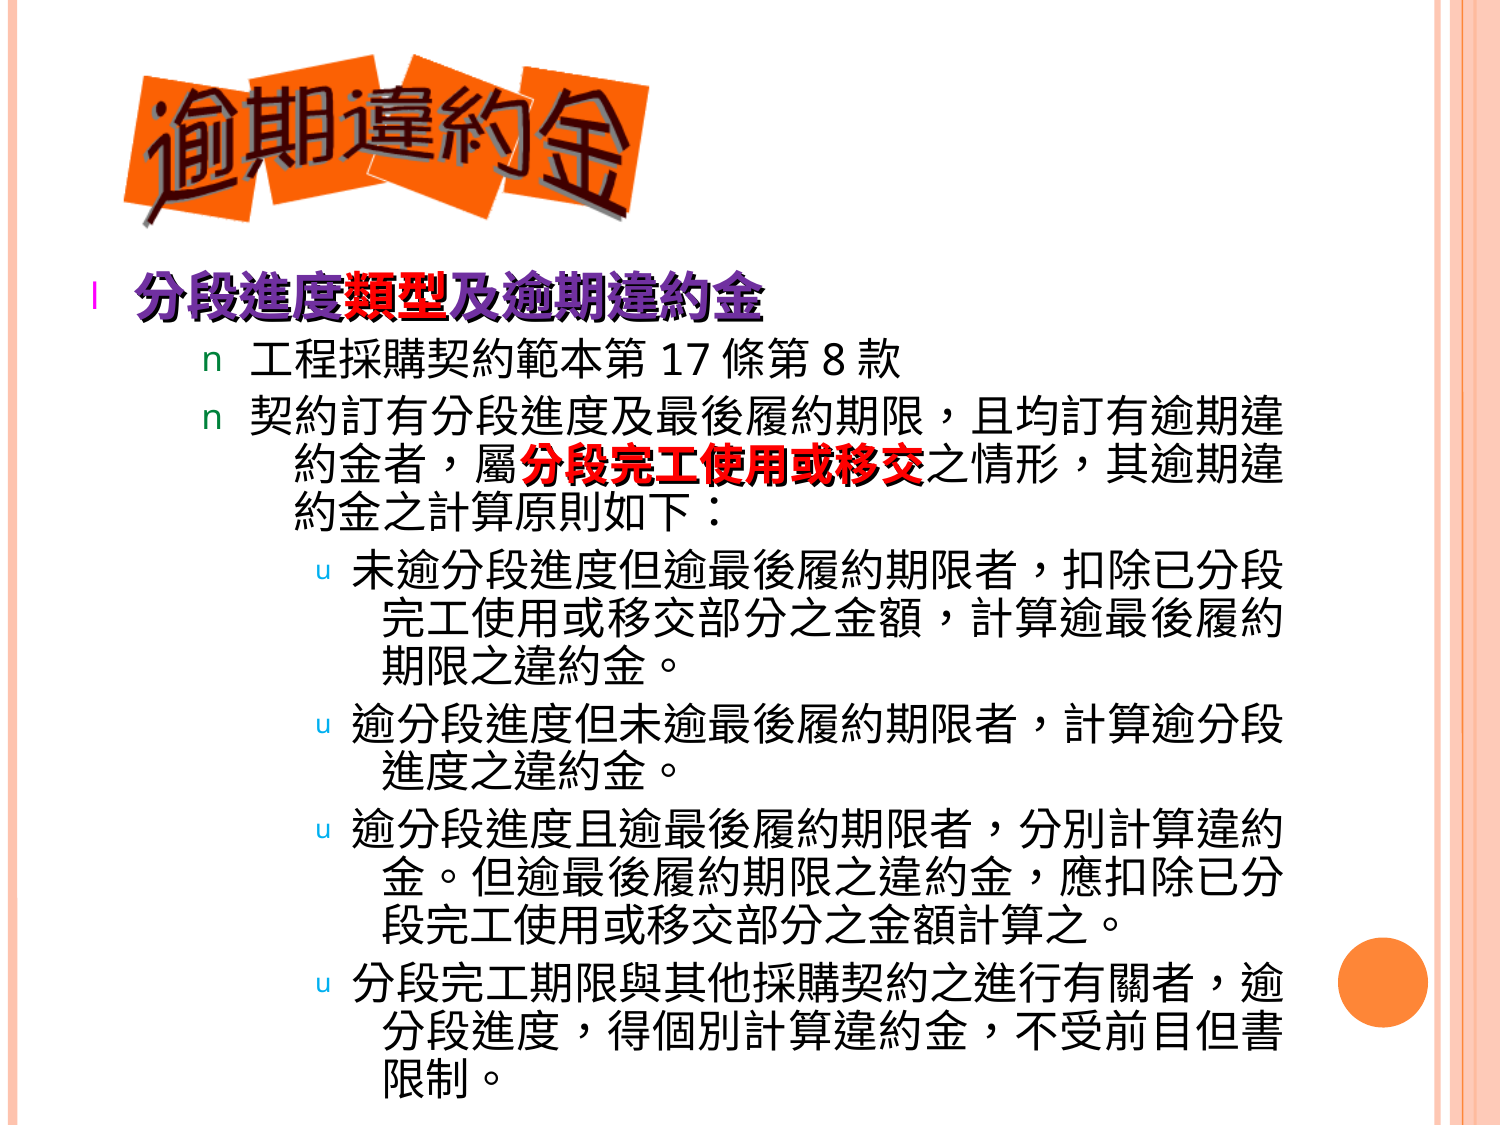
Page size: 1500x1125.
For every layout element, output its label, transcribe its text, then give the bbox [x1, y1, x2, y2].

picture [120, 49, 656, 234]
list 分段進度類型及逾期違約金 工程採購契約範本第17條第8款 契約訂有分段進度及最後履約期限，且均訂有逾期違約金者，屬分段完工使用或移交之情形，其逾期違約金之計算原則如下： 未逾分段進度但逾最後履約期限者，扣除已分段完工使用或移交部分之金額，計算逾最後履約期限之違約金。 逾分段進度但未逾最後履約期限者，計算逾分段進度之違約金。 逾分段進度且逾最後履約期限者，分別計算違約金。但逾最後履約期限之違約金，應扣除已分段完工使用或移交部分之金額計算之。 分段完工期限與其他採購契約之進行有關者，逾分段進度，得個別計算違約金，不受前目但書限制。 [75, 262, 1300, 1118]
